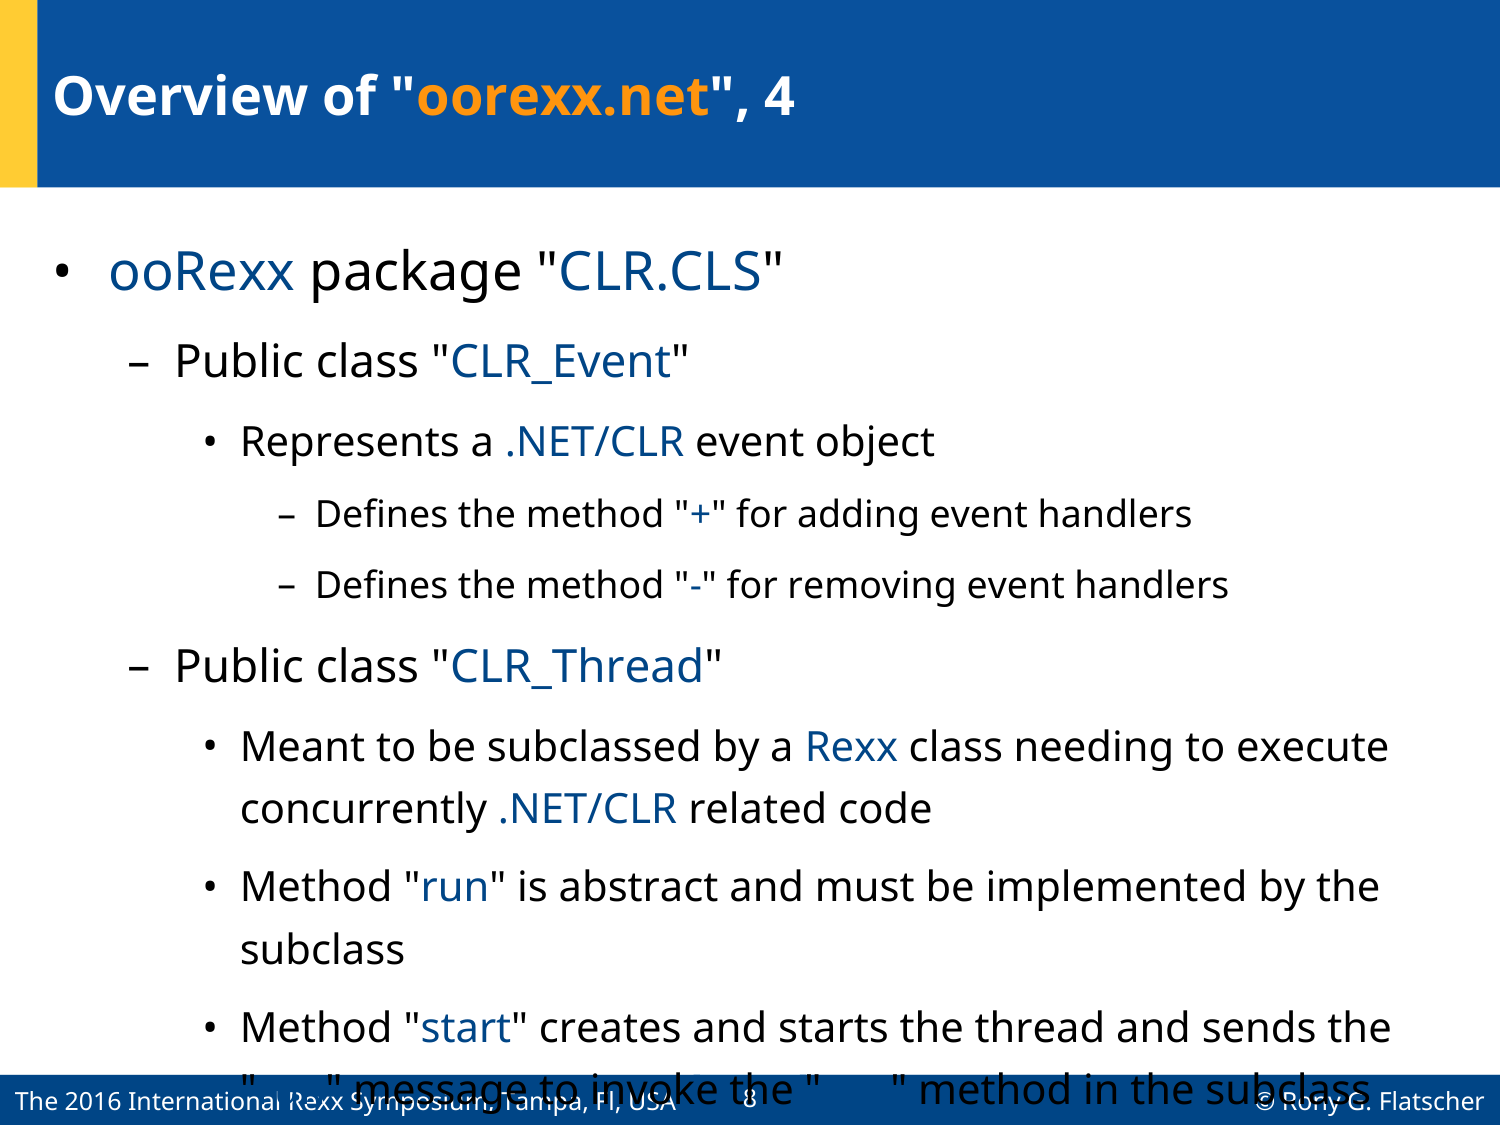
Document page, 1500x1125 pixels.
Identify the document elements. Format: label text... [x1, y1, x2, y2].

title Overview of "oorexx.net", 4 [37, 0, 1500, 188]
list ooRexx package "CLR.CLS" Public class "CLR_Event" Represents a .NET/CLR event object Defines the method "+" for adding event handlers Defines the method "-" for removing event handlers Public class "CLR_Thread" Meant to be subclassed by a Rexx class needing to execute concurrently .NET/CLR related code Method "run" is abstract and must be implemented by the subclass Method "start" creates and starts the thread and sends the "run" message to invoke the "run" method in the subclass [37, 212, 1500, 1050]
